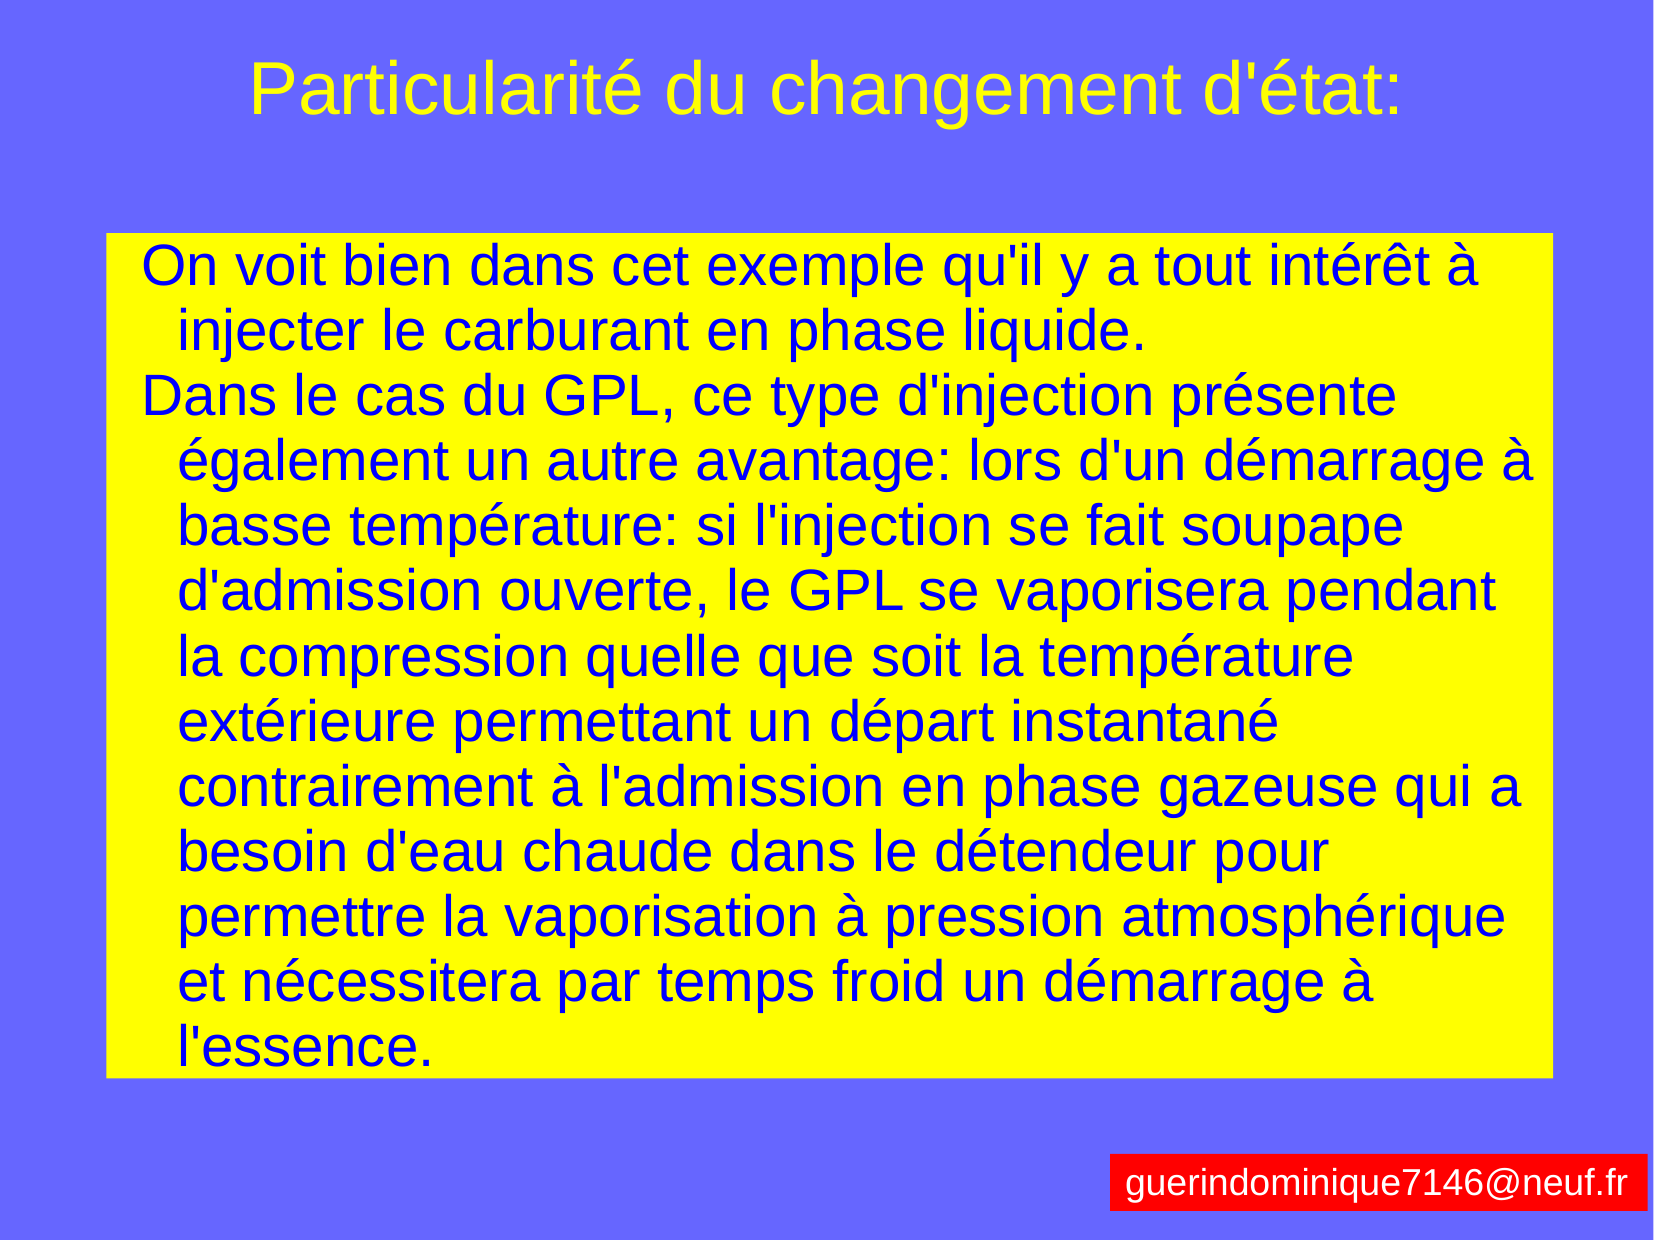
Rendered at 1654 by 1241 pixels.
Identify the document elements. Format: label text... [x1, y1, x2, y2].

text_box On voit bien dans cet exemple qu'il y a tout intérêt à injecter le carburant en phase liquide. Dans le cas du GPL, ce type d'injection présente également un autre avantage: lors d'un démarrage à basse température: si l'injection se fait soupape d'admission ouverte, le GPL se vaporisera pendant la compression quelle que soit la température extérieure permettant un départ instantané contrairement à l'admission en phase gazeuse qui a besoin d'eau chaude dans le détendeur pour permettre la vaporisation à pression atmosphérique et nécessitera par temps froid un démarrage à l'essence. [106, 234, 1554, 1077]
text_box guerindominique7146@neuf.fr [1110, 1153, 1648, 1211]
title Particularité du changement d'état: [29, 29, 1625, 148]
